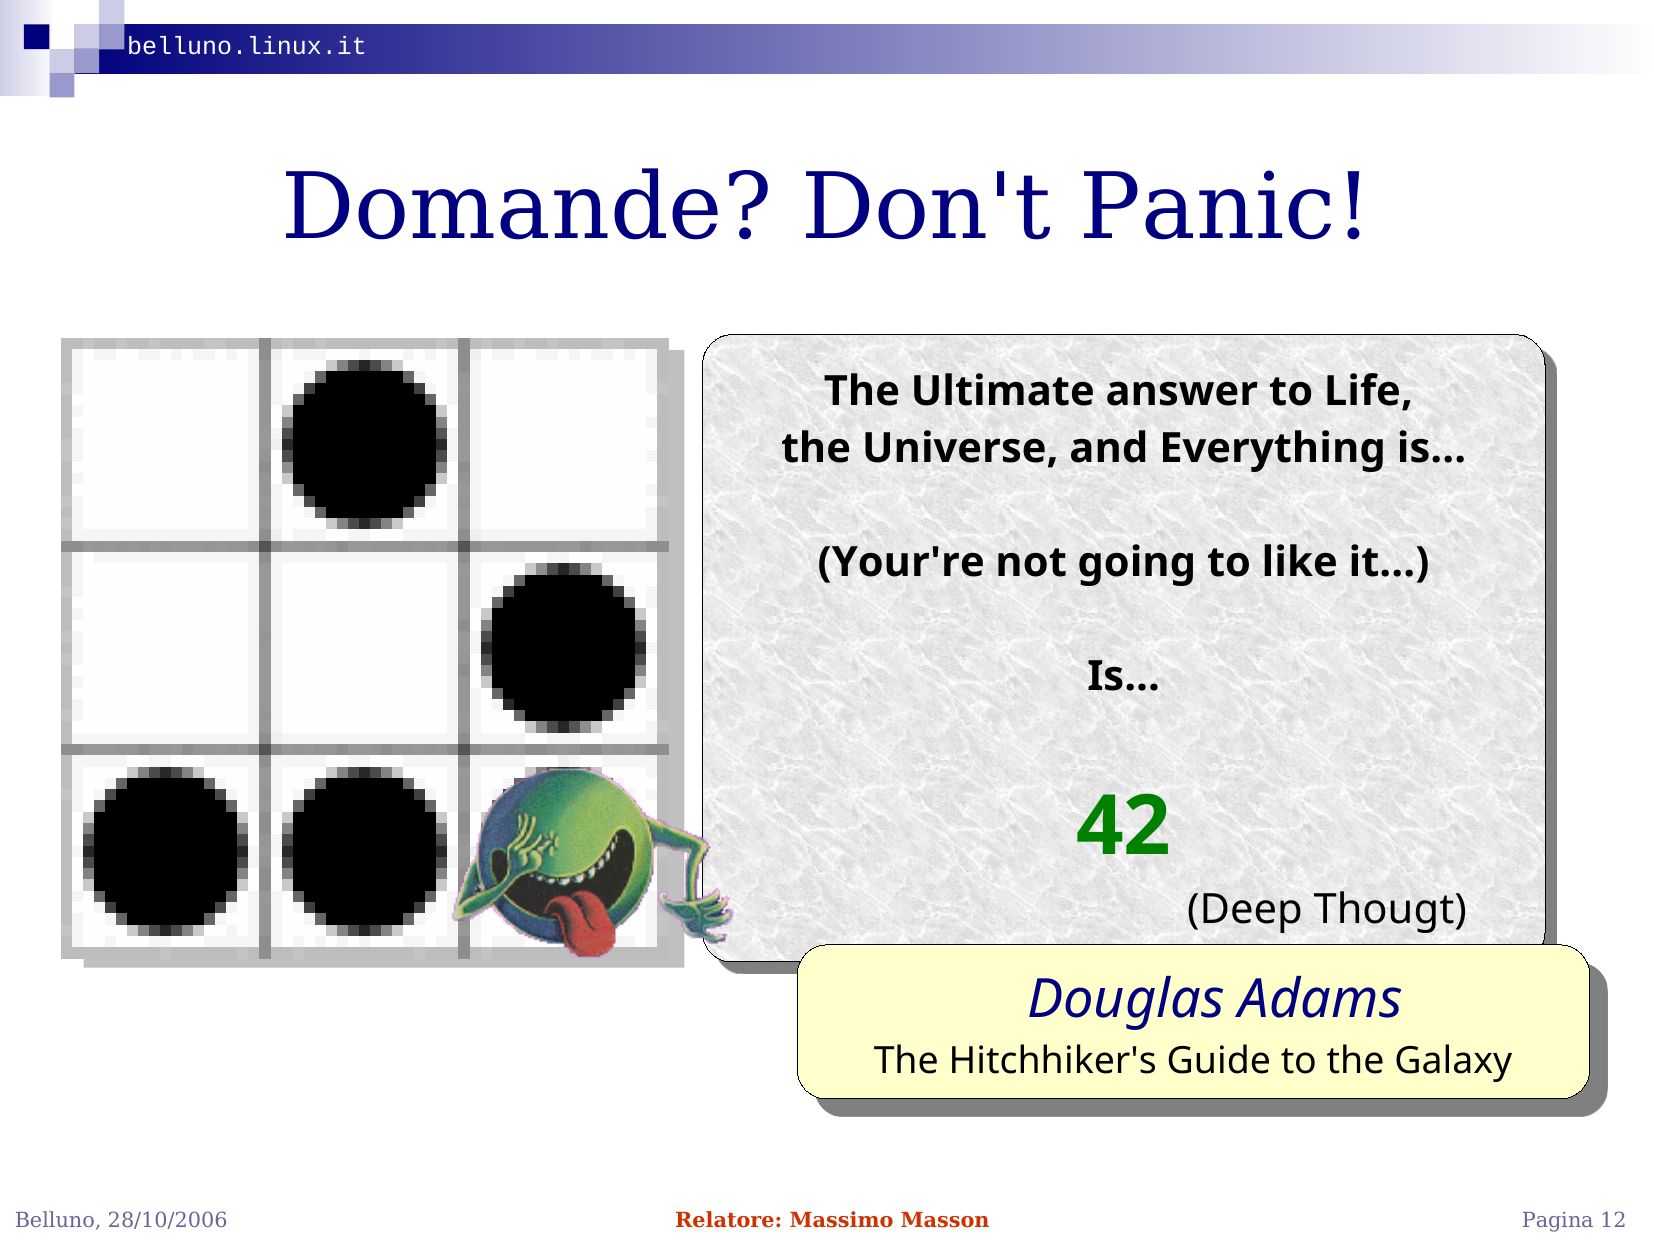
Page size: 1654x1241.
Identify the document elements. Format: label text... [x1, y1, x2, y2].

title Domande? Don't Panic! [121, 98, 1534, 315]
text_box The Ultimate answer to Life, the Universe, and Everything is... (Your're not going to like it...) Is... 42 (Deep Thougt) [702, 334, 1546, 962]
picture [61, 338, 741, 965]
text_box Douglas Adams The Hitchhiker's Guide to the Galaxy [797, 944, 1590, 1099]
text_box [83, 959, 685, 968]
text_box [669, 350, 685, 765]
